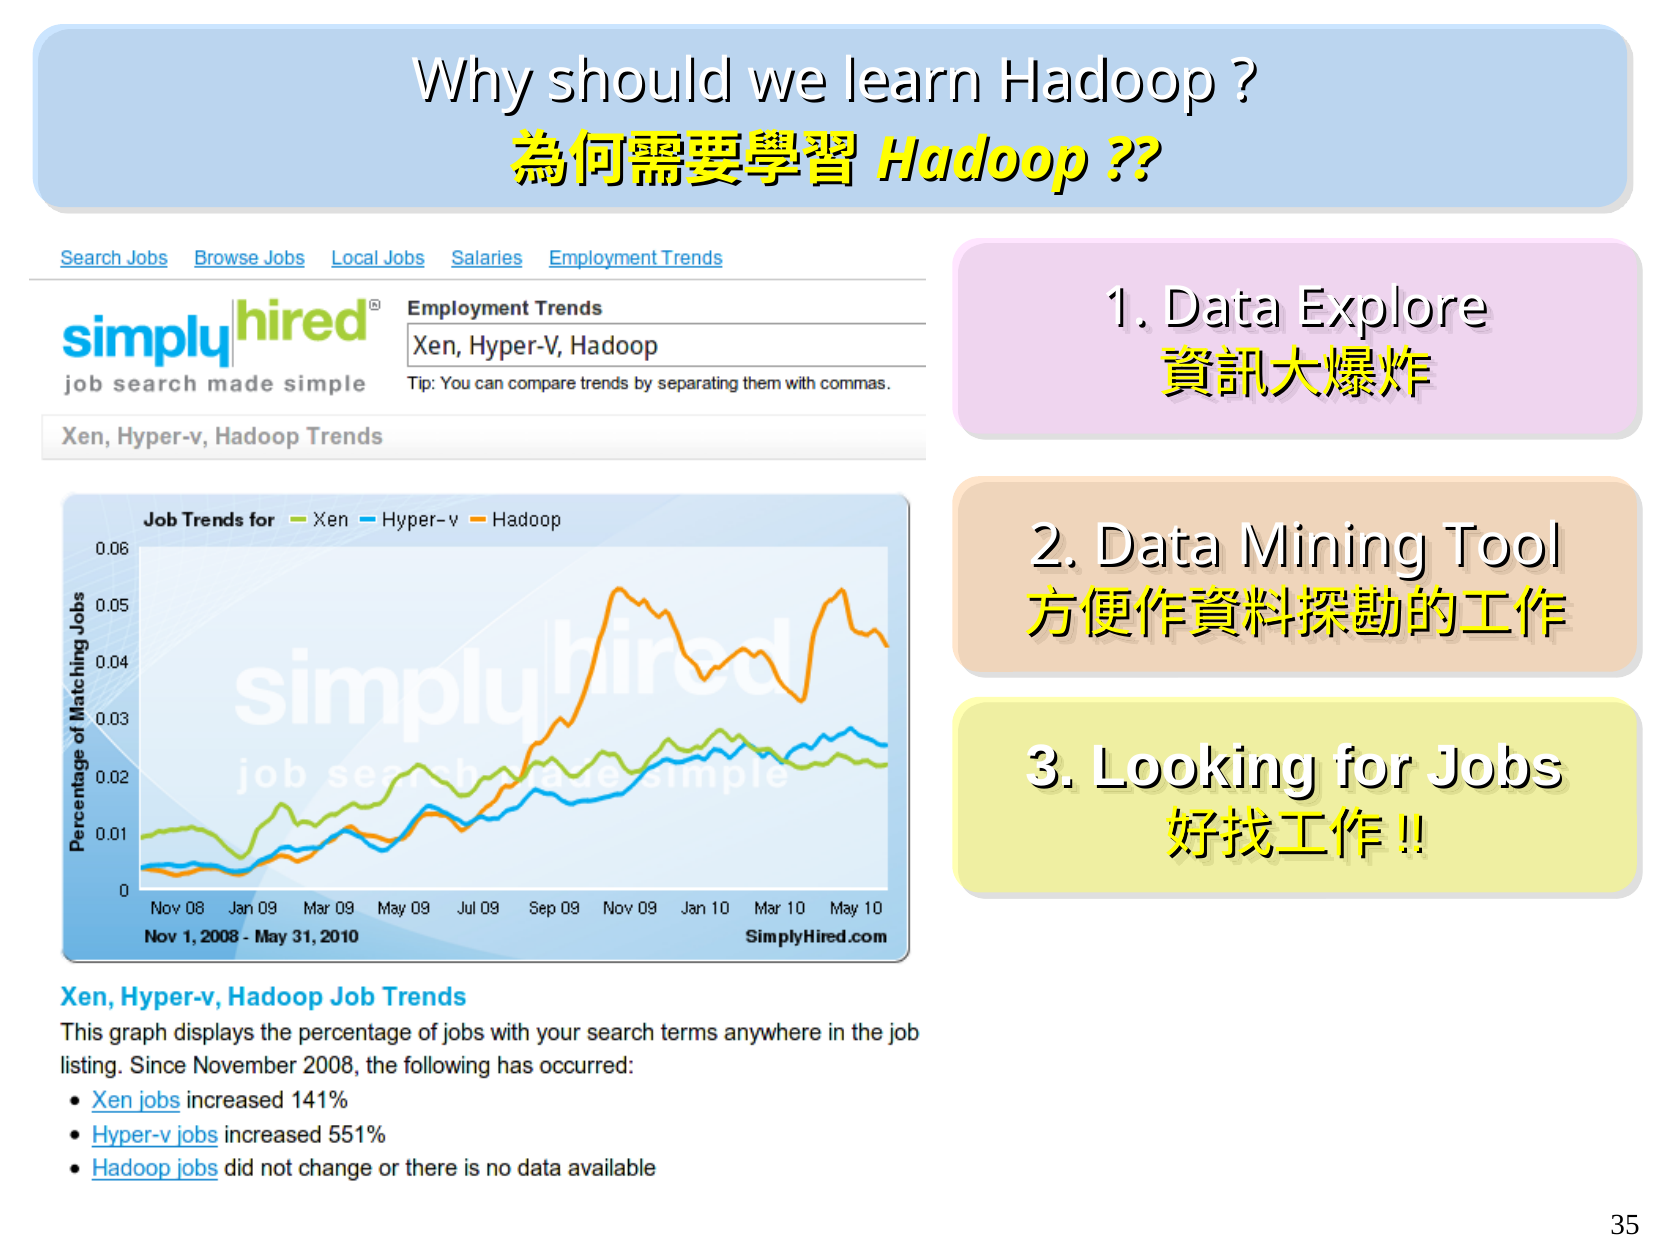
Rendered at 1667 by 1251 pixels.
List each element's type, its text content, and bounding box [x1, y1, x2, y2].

picture [29, 238, 926, 1206]
text_box 3. Looking for Jobs 好找工作!! [952, 696, 1637, 893]
text_box 1. Data Explore 資訊大爆炸 [952, 238, 1637, 434]
text_box 2. Data Mining Tool 方便作資料探勘的工作 [952, 476, 1637, 672]
title Why should we learn Hadoop ? 為何需要學習Hadoop ?? [124, 28, 1542, 206]
text_box [32, 24, 1628, 208]
